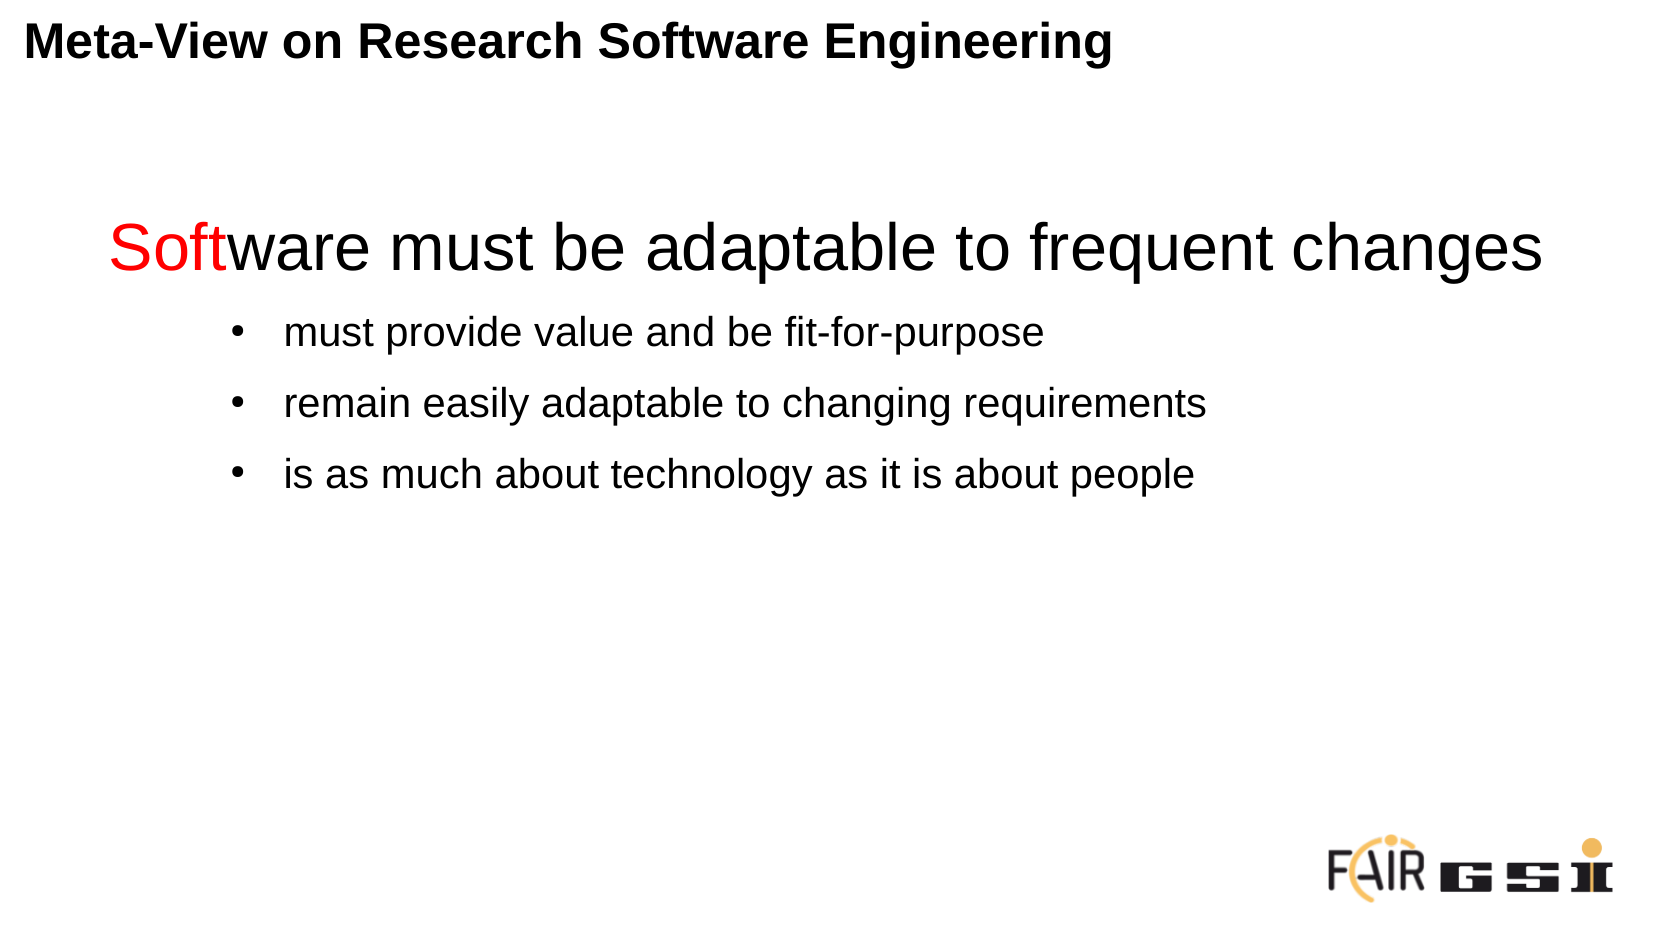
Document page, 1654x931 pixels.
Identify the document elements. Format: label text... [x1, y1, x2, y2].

picture [1439, 836, 1615, 895]
title Meta-View on Research Software Engineering [23, 5, 1638, 77]
picture [1328, 870, 1425, 904]
list Software must be adaptable to frequent changes must provide value and be fit-for-purpose remain easily adaptable to changing requirements is as much about technology as it is about people [82, 209, 1571, 870]
